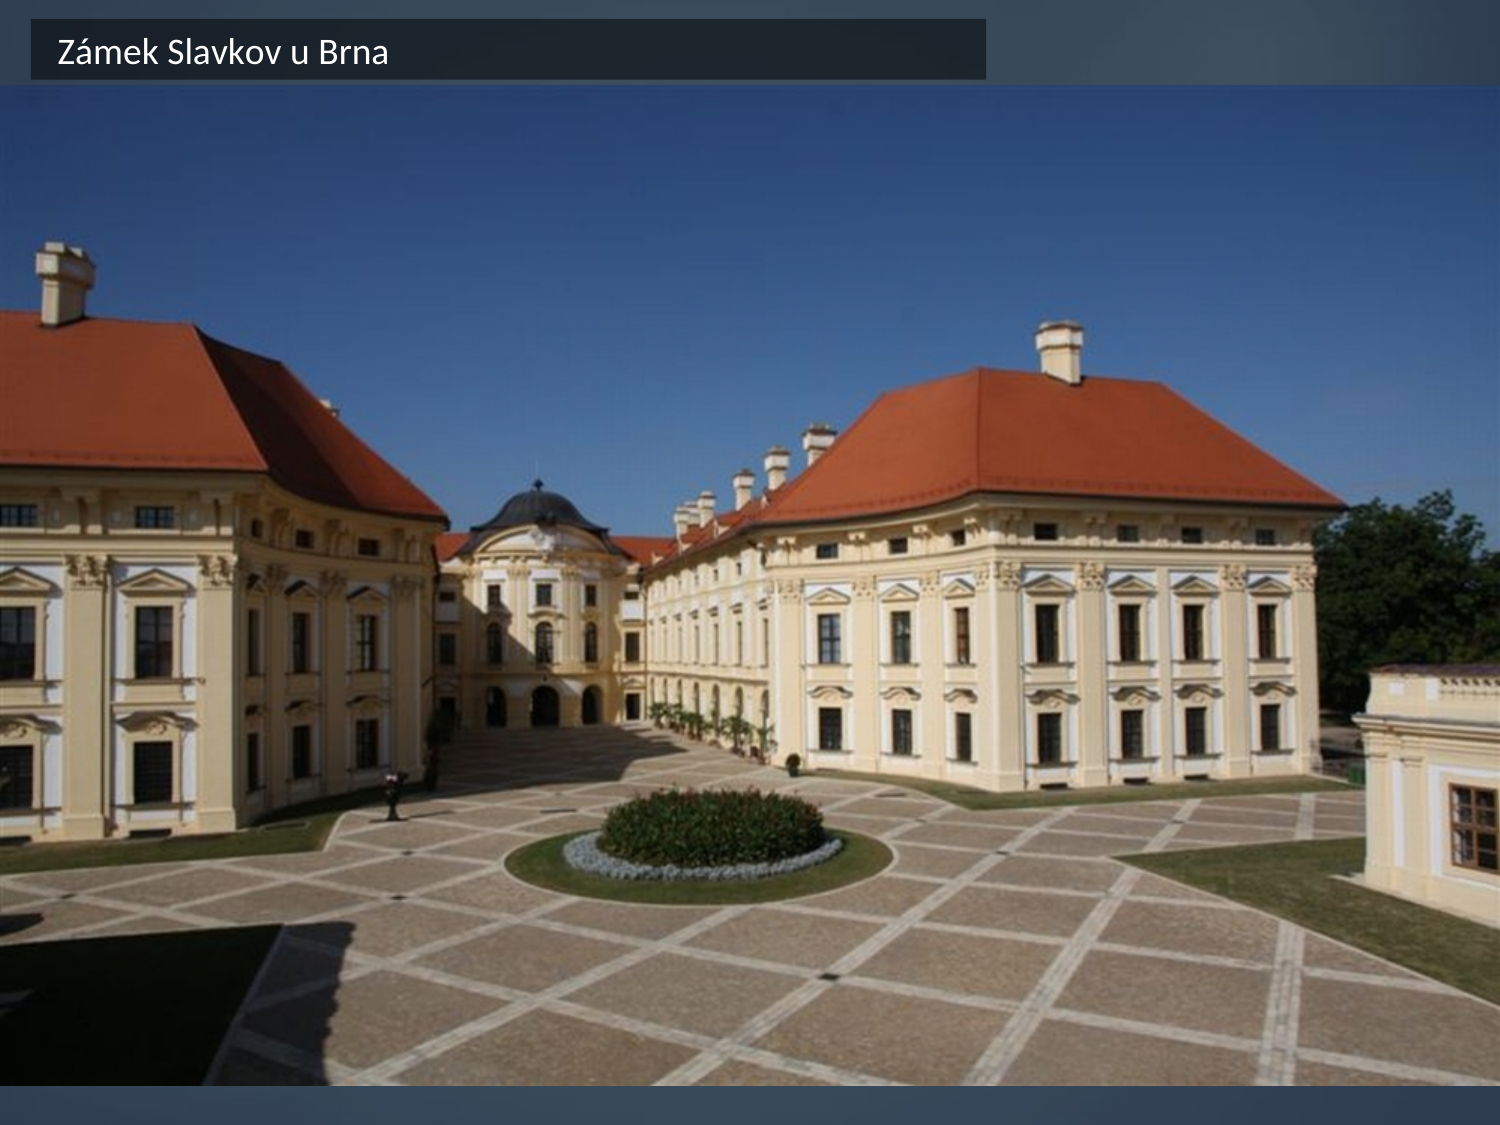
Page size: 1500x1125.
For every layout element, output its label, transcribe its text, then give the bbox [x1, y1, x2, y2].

text_box [405, 18, 987, 80]
text_box [30, 18, 42, 80]
picture [0, 0, 1500, 1125]
text_box Zámek Slavkov u Brna [42, 18, 405, 80]
